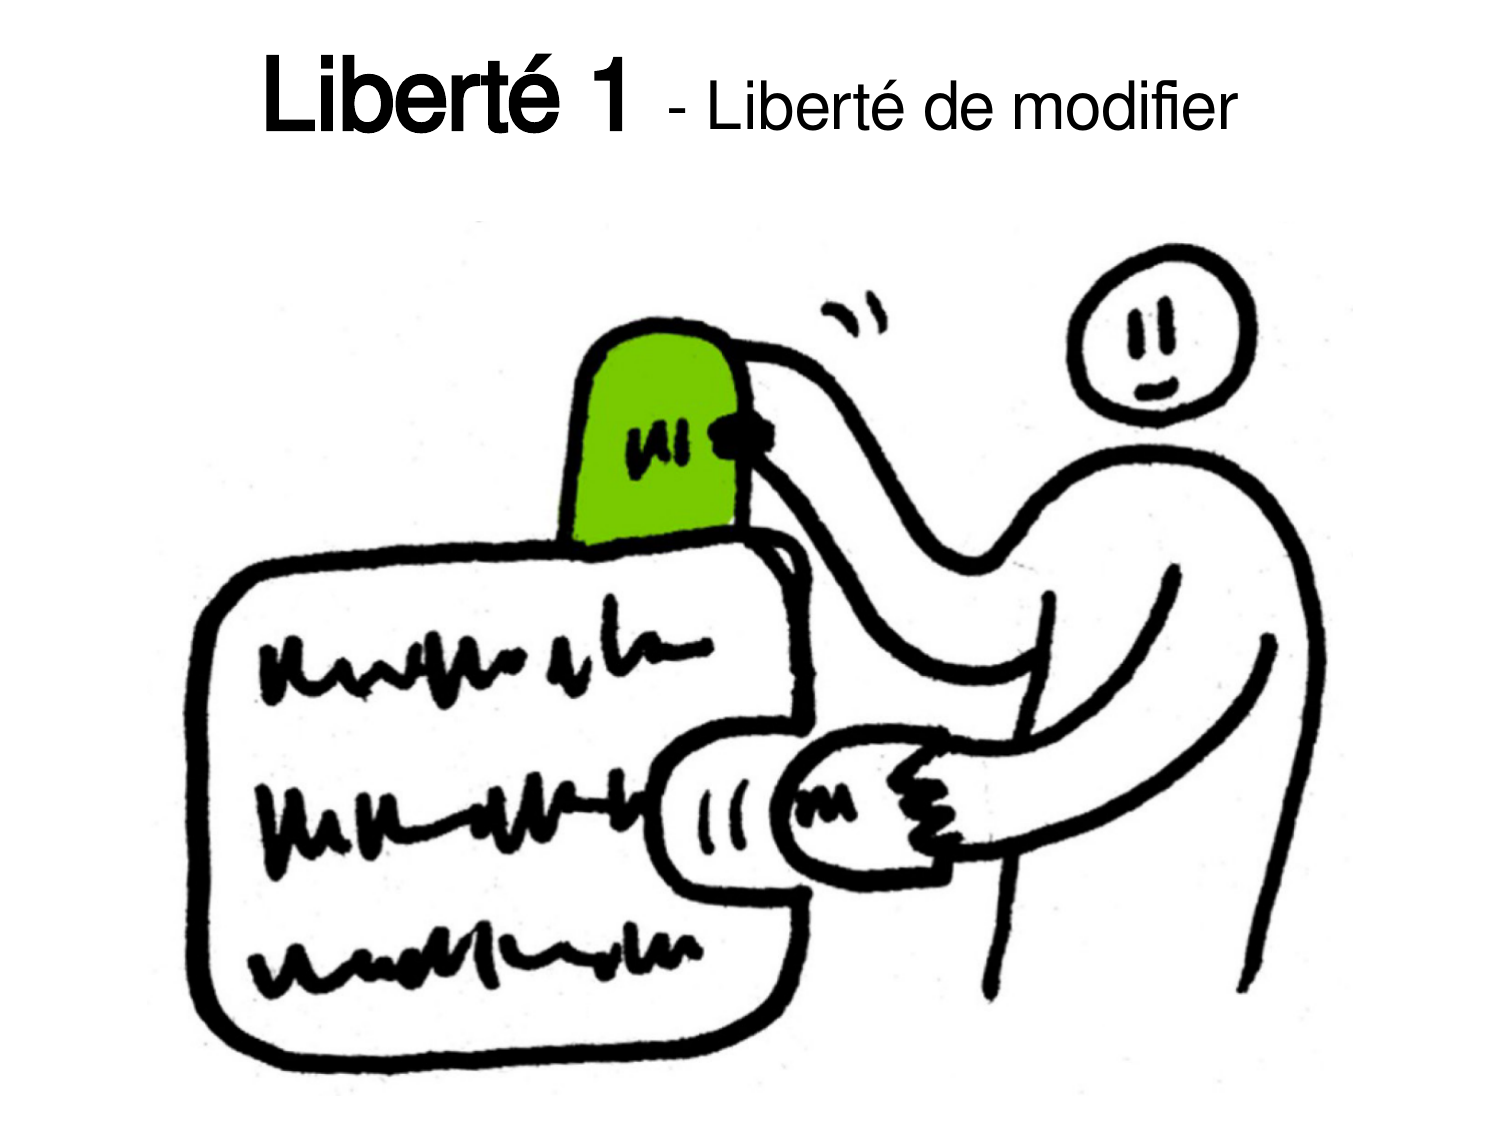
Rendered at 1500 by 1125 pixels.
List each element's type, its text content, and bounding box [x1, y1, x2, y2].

picture [147, 221, 1353, 1096]
text_box Liberté 1 - Liberté de modifier [90, 30, 1411, 198]
